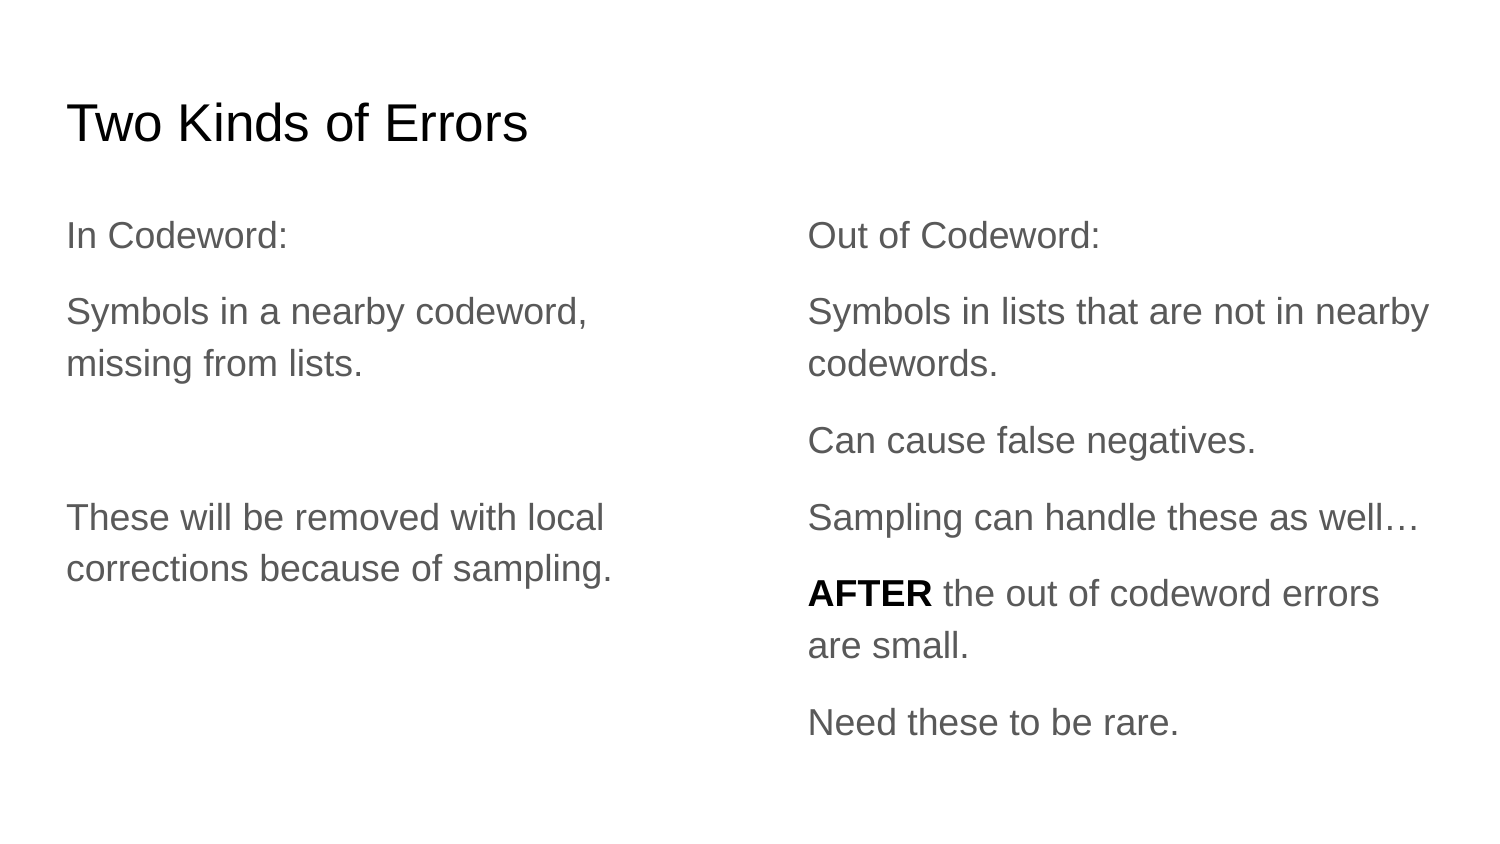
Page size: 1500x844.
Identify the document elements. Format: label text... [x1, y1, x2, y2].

title Two Kinds of Errors [51, 72, 1449, 167]
list Out of Codeword: Symbols in lists that are not in nearby codewords. Can cause false negatives. Sampling can handle these as well… AFTER the out of codeword errors are small. Need these to be rare. [792, 189, 1449, 788]
list In Codeword: Symbols in a nearby codeword, missing from lists. These will be removed with local corrections because of sampling. [51, 189, 708, 750]
